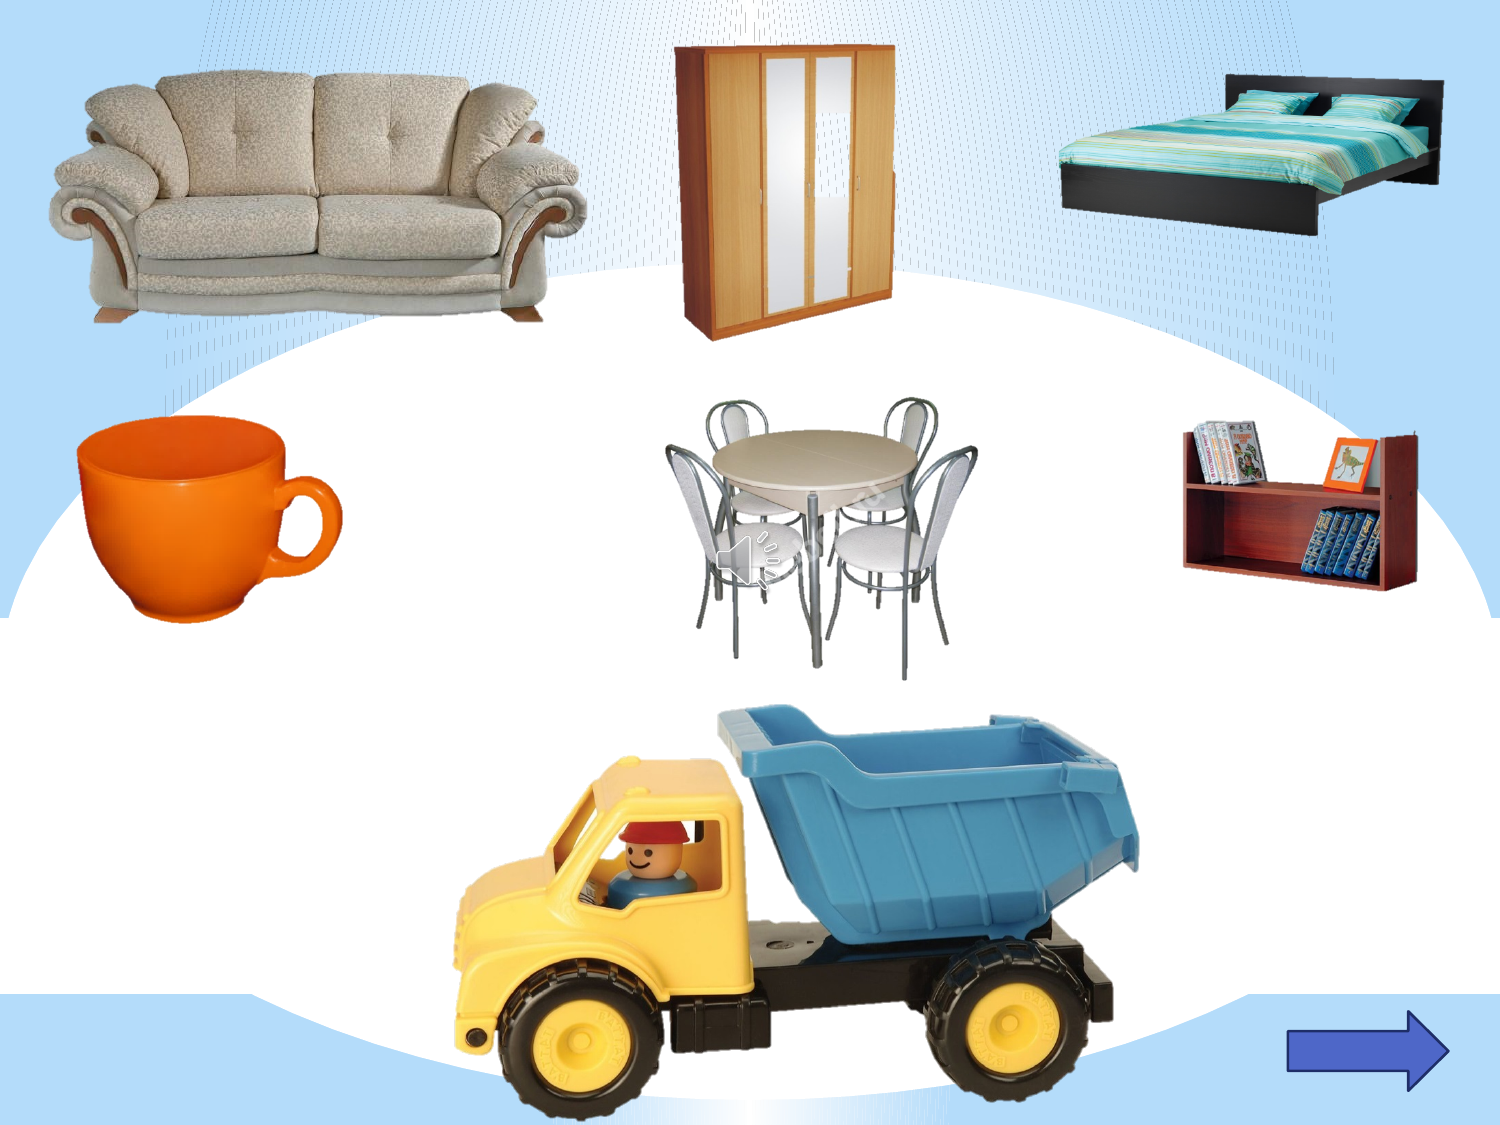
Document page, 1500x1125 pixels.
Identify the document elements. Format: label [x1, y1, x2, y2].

picture [671, 22, 921, 350]
picture [43, 359, 364, 660]
picture [40, 66, 590, 329]
picture [1163, 368, 1446, 651]
picture [1058, 0, 1468, 366]
picture [444, 379, 1147, 1125]
text_box [1287, 1011, 1449, 1091]
